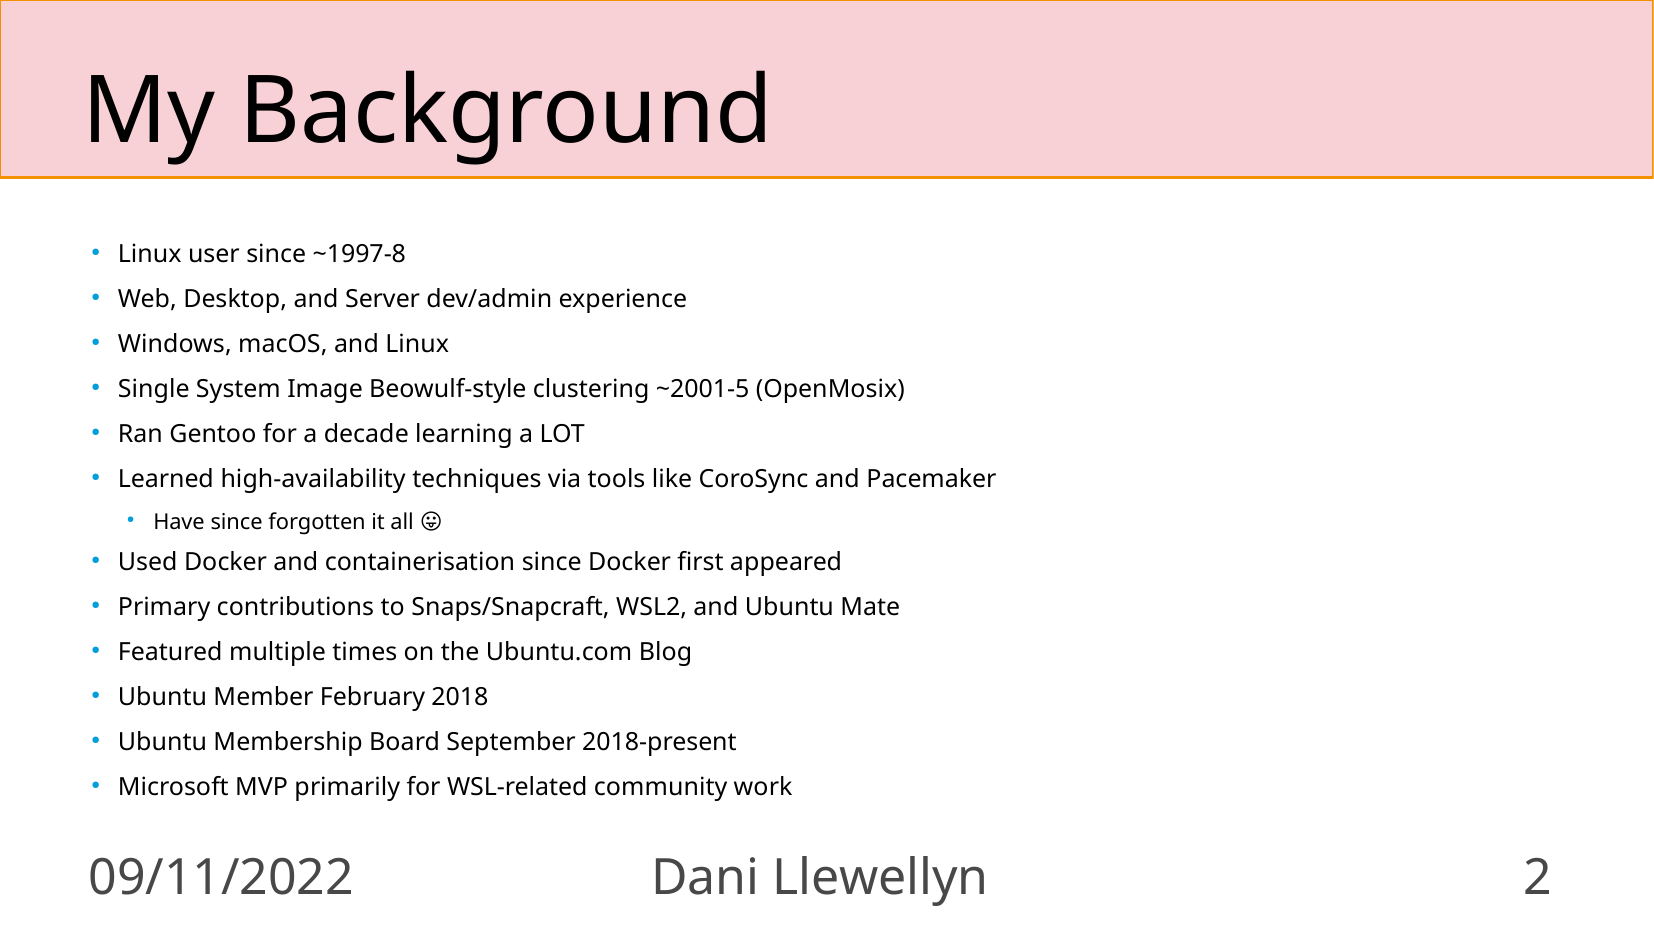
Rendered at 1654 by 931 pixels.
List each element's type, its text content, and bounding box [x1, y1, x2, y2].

title My Background [82, 14, 1571, 171]
list Linux user since ~1997-8 Web, Desktop, and Server dev/admin experience Windows, macOS, and Linux Single System Image Beowulf-style clustering ~2001-5 (OpenMosix) Ran Gentoo for a decade learning a LOT Learned high-availability techniques via tools like CoroSync and Pacemaker Have since forgotten it all 😛 Used Docker and containerisation since Docker first appeared Primary contributions to Snaps/Snapcraft, WSL2, and Ubuntu Mate Featured multiple times on the Ubuntu.com Blog Ubuntu Member February 2018 Ubuntu Membership Board September 2018-present Microsoft MVP primarily for WSL-related community work [82, 236, 1563, 811]
